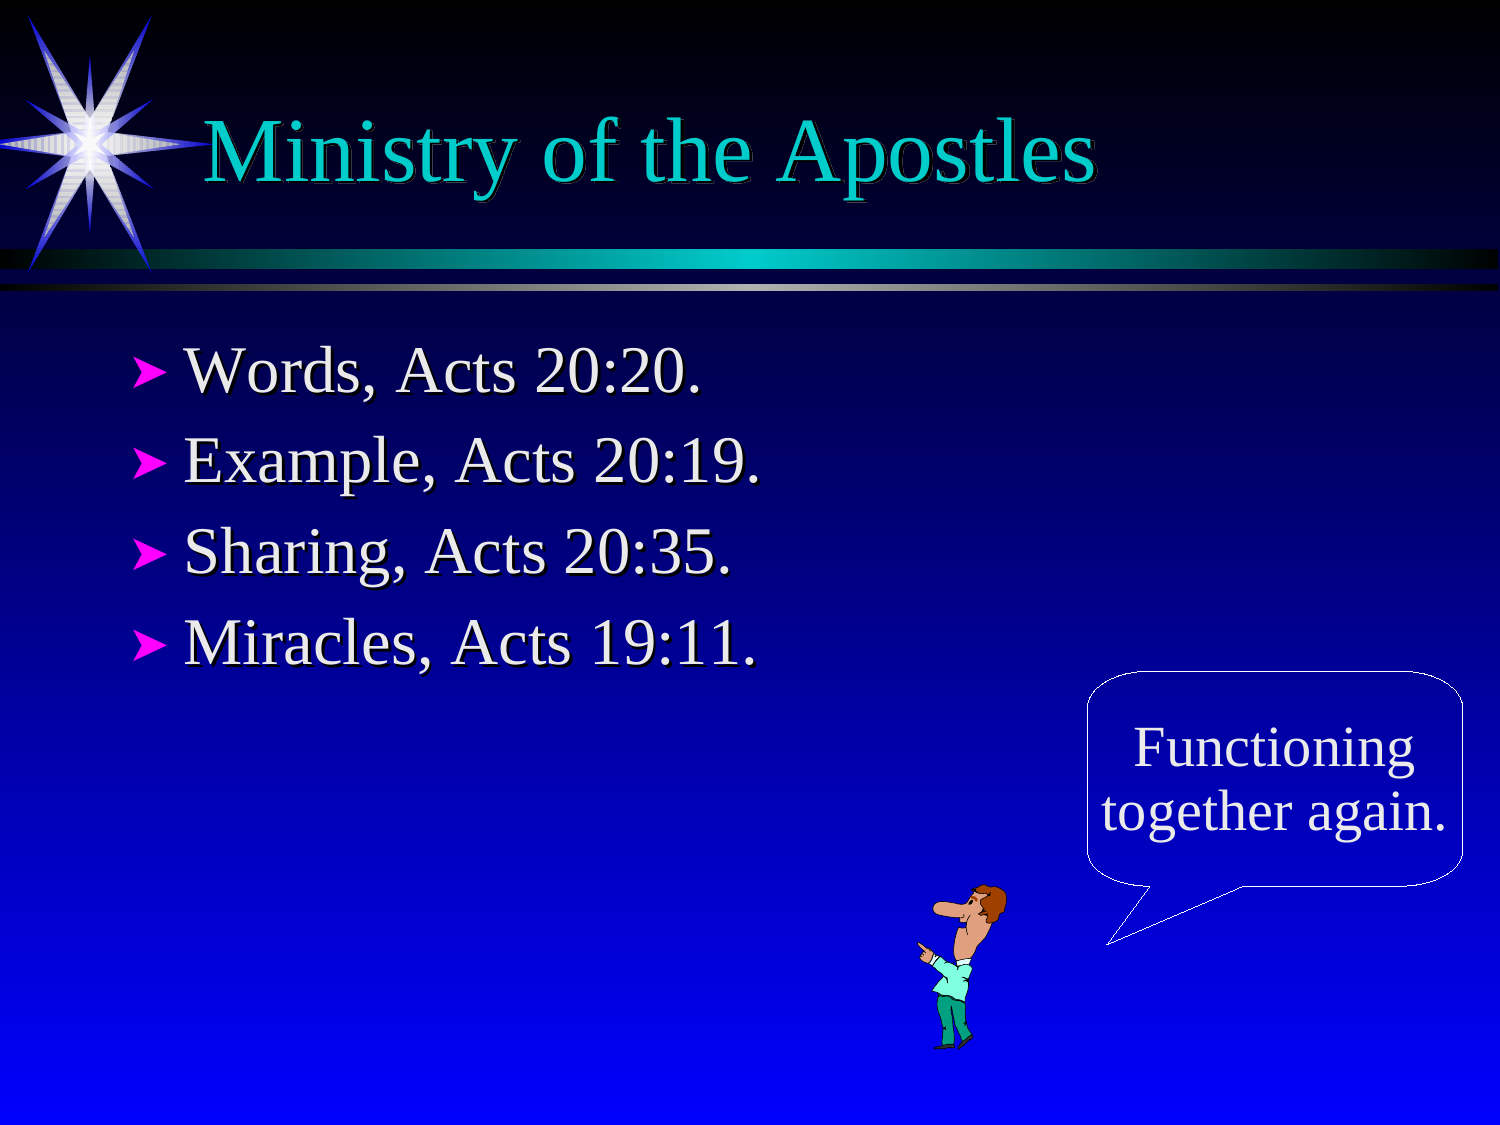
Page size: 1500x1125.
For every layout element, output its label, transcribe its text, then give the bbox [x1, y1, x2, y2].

text_box you [40, 233, 52, 239]
text_box Functioning together again. [1087, 671, 1463, 945]
title Ministry of the Apostles [187, 56, 1463, 244]
chart [916, 884, 1008, 1050]
list Words, Acts 20:20. Example, Acts 20:19. Sharing, Acts 20:35. Miracles, Acts 19:11. [112, 324, 1388, 1001]
text_box you [127, 233, 139, 239]
